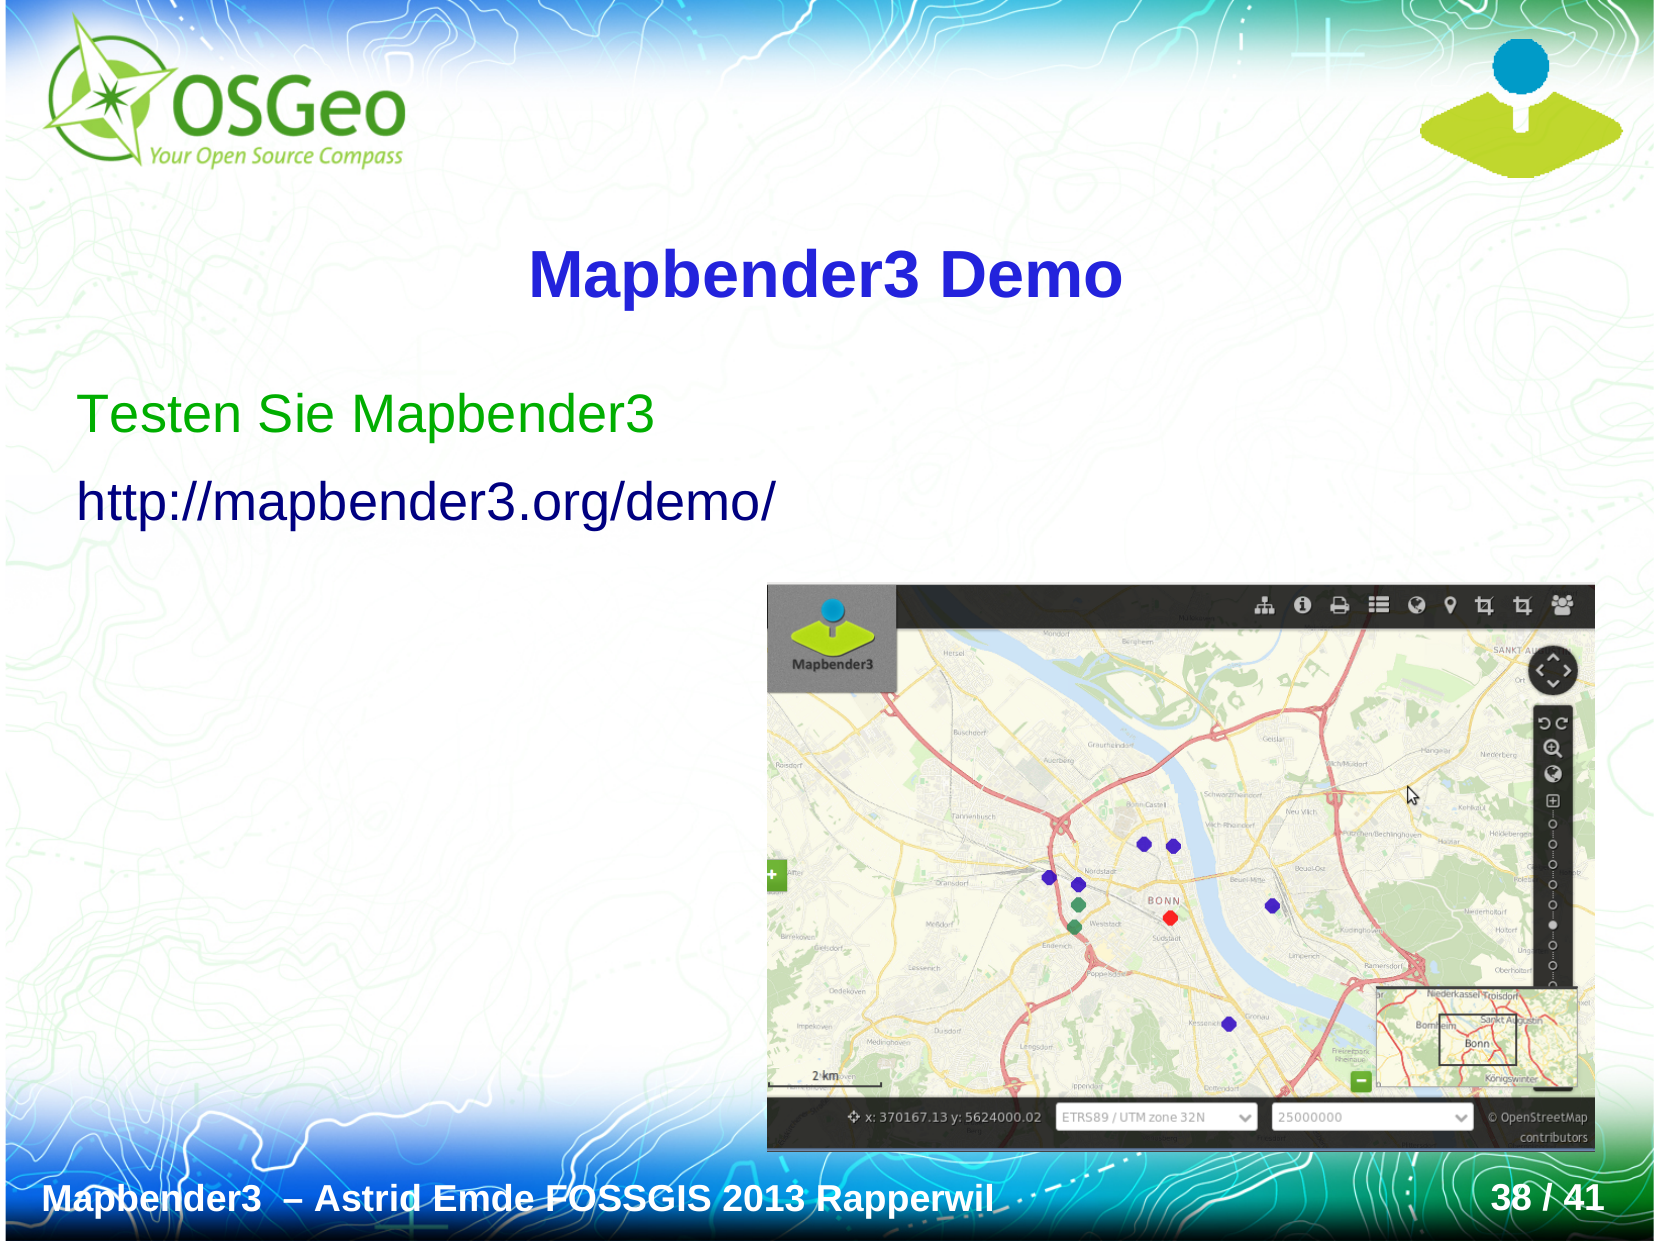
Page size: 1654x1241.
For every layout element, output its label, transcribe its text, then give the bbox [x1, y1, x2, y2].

picture [5, 0, 1654, 1241]
title Mapbender3 Demo [82, 200, 1571, 349]
list Testen Sie Mapbender3 http://mapbender3.org/demo/ [76, 383, 803, 1203]
